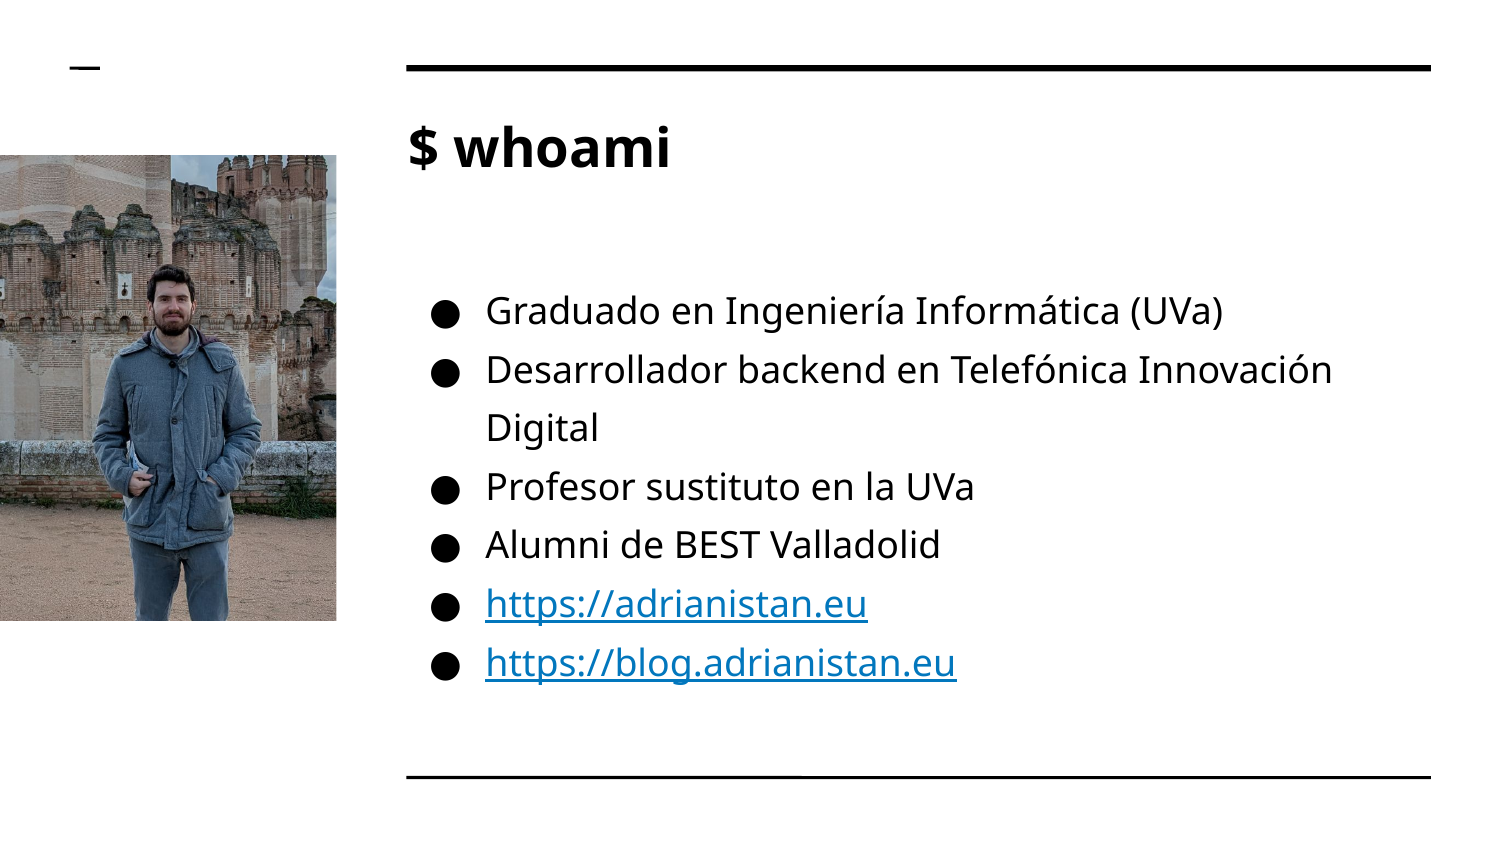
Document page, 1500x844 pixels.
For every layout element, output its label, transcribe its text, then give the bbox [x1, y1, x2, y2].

picture [0, 155, 337, 621]
title $ whoami [393, 94, 1431, 199]
list Graduado en Ingeniería Informática (UVa) Desarrollador backend en Telefónica Innovación Digital Profesor sustituto en la UVa Alumni de BEST Valladolid https://adrianistan.eu https://blog.adrianistan.eu [395, 261, 1433, 755]
